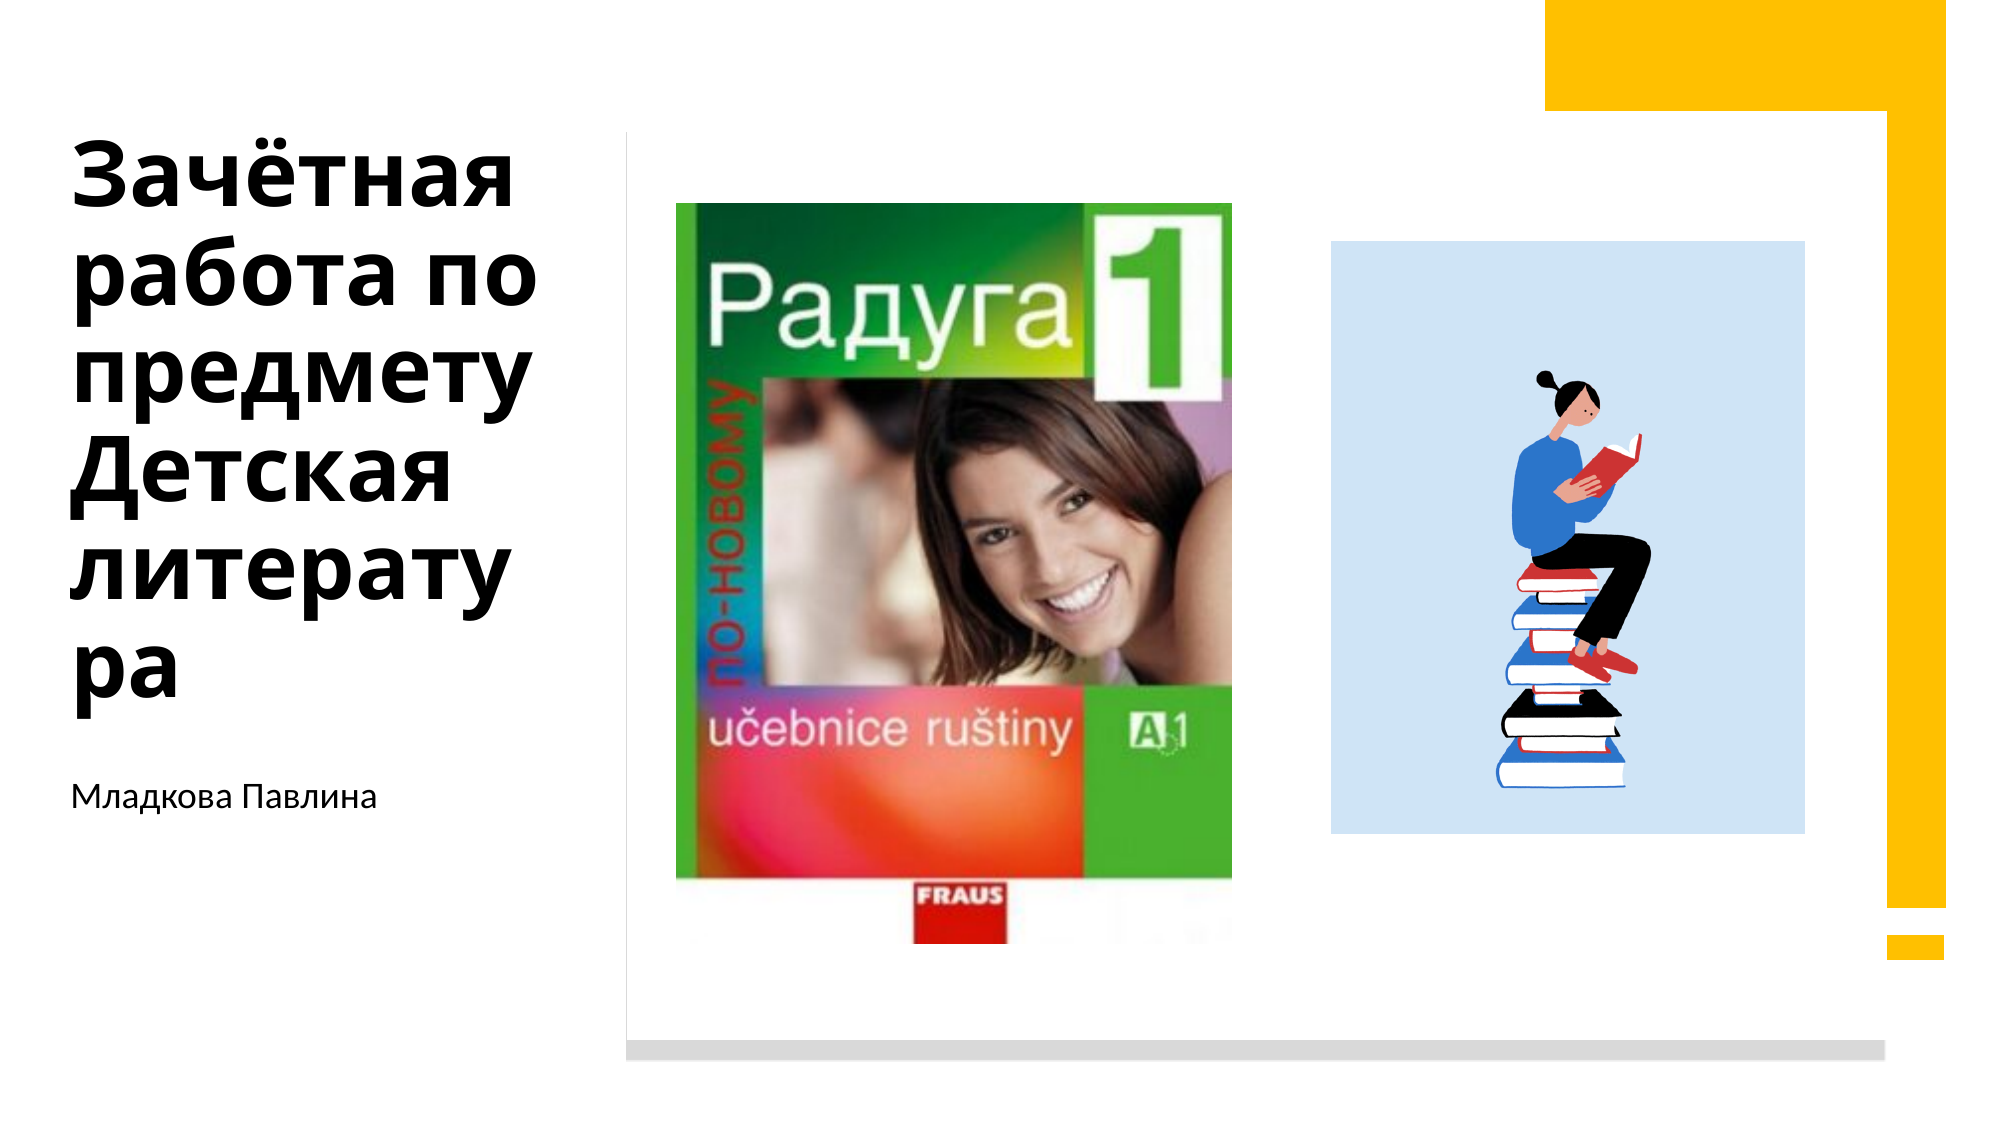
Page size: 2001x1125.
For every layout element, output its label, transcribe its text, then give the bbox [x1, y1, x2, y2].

text_box [0, 0, 2000, 1125]
picture [1331, 241, 1805, 834]
title Зачётная работа по предмету Детская литература [55, 111, 568, 725]
subtitle Младкова Павлина [55, 768, 568, 939]
picture [676, 203, 1232, 944]
